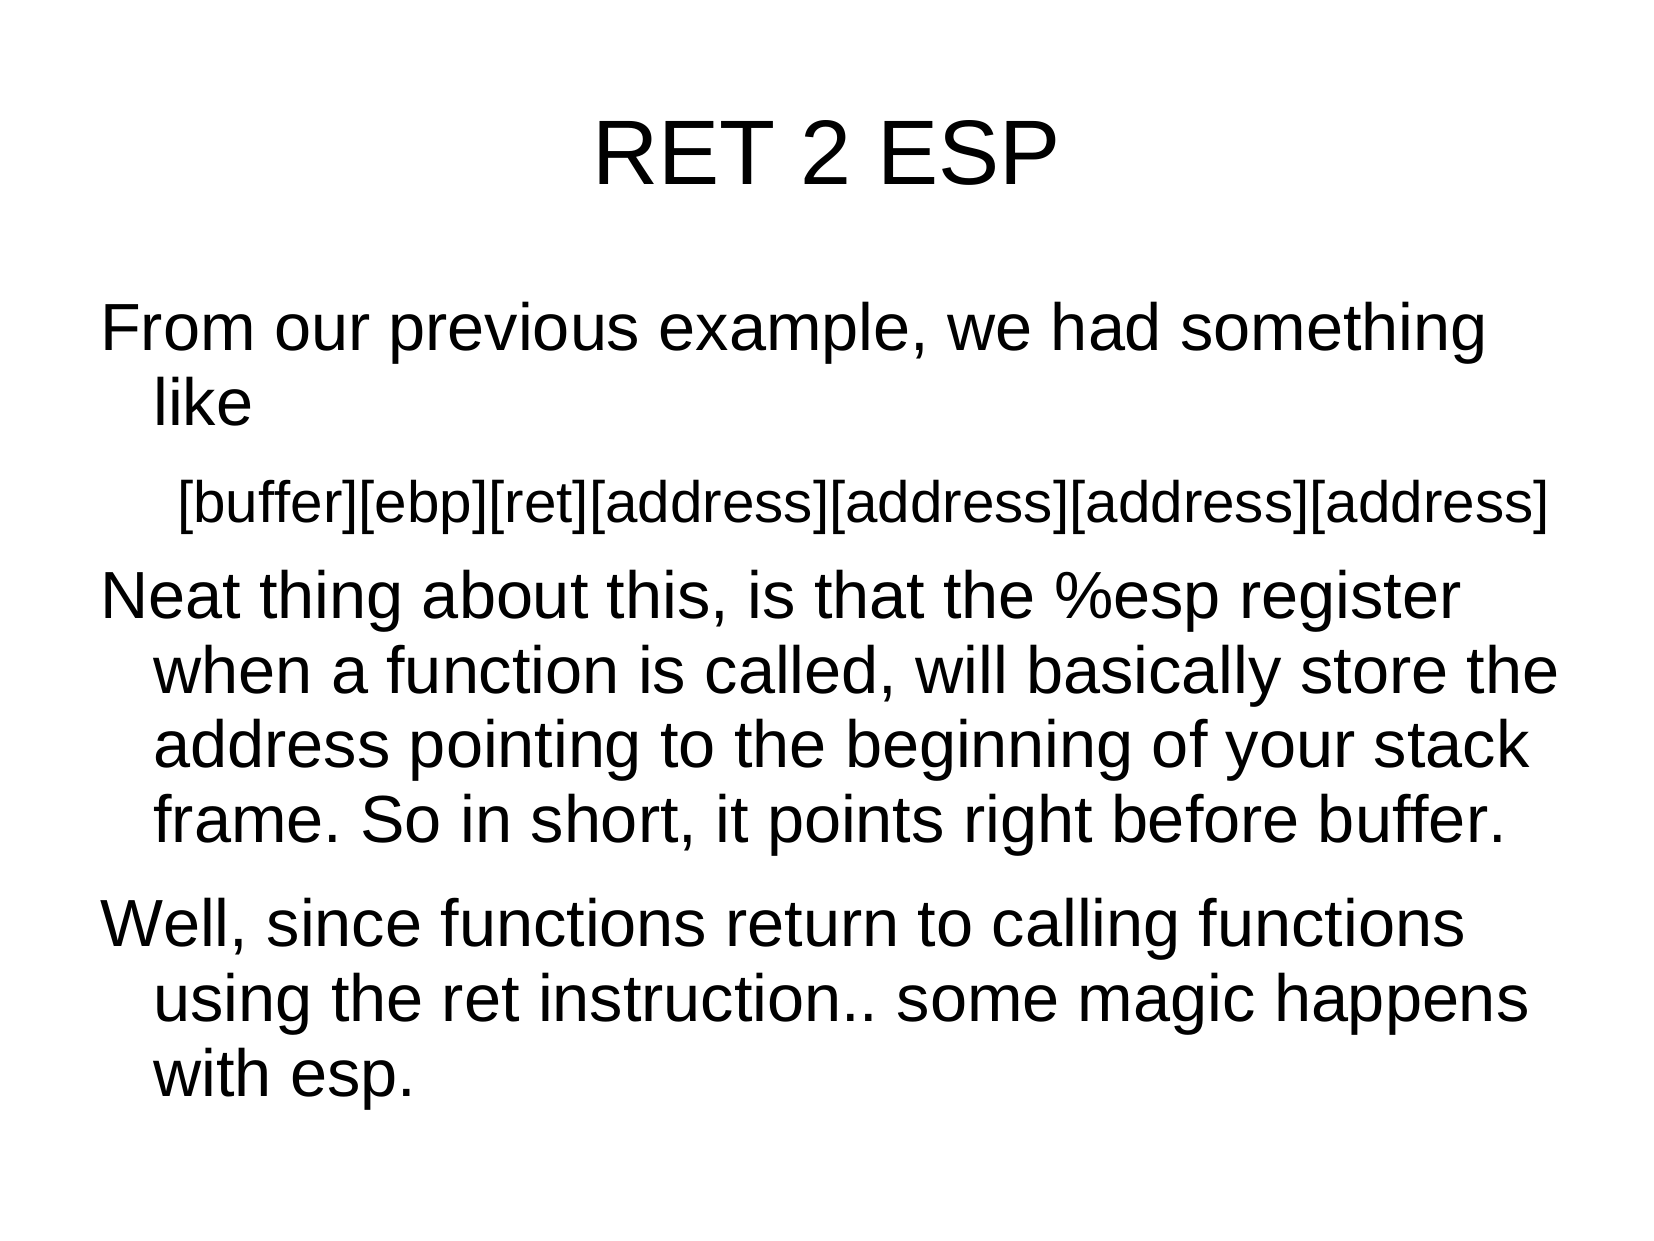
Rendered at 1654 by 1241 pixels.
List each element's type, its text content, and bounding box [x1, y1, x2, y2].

title RET 2 ESP [82, 49, 1571, 257]
list From our previous example, we had something like [buffer][ebp][ret][address][address][address][address] Neat thing about this, is that the %esp register when a function is called, will basically store the address pointing to the beginning of your stack frame. So in short, it points right before buffer. Well, since functions return to calling functions using the ret instruction.. some magic happens with esp. [82, 290, 1571, 1176]
